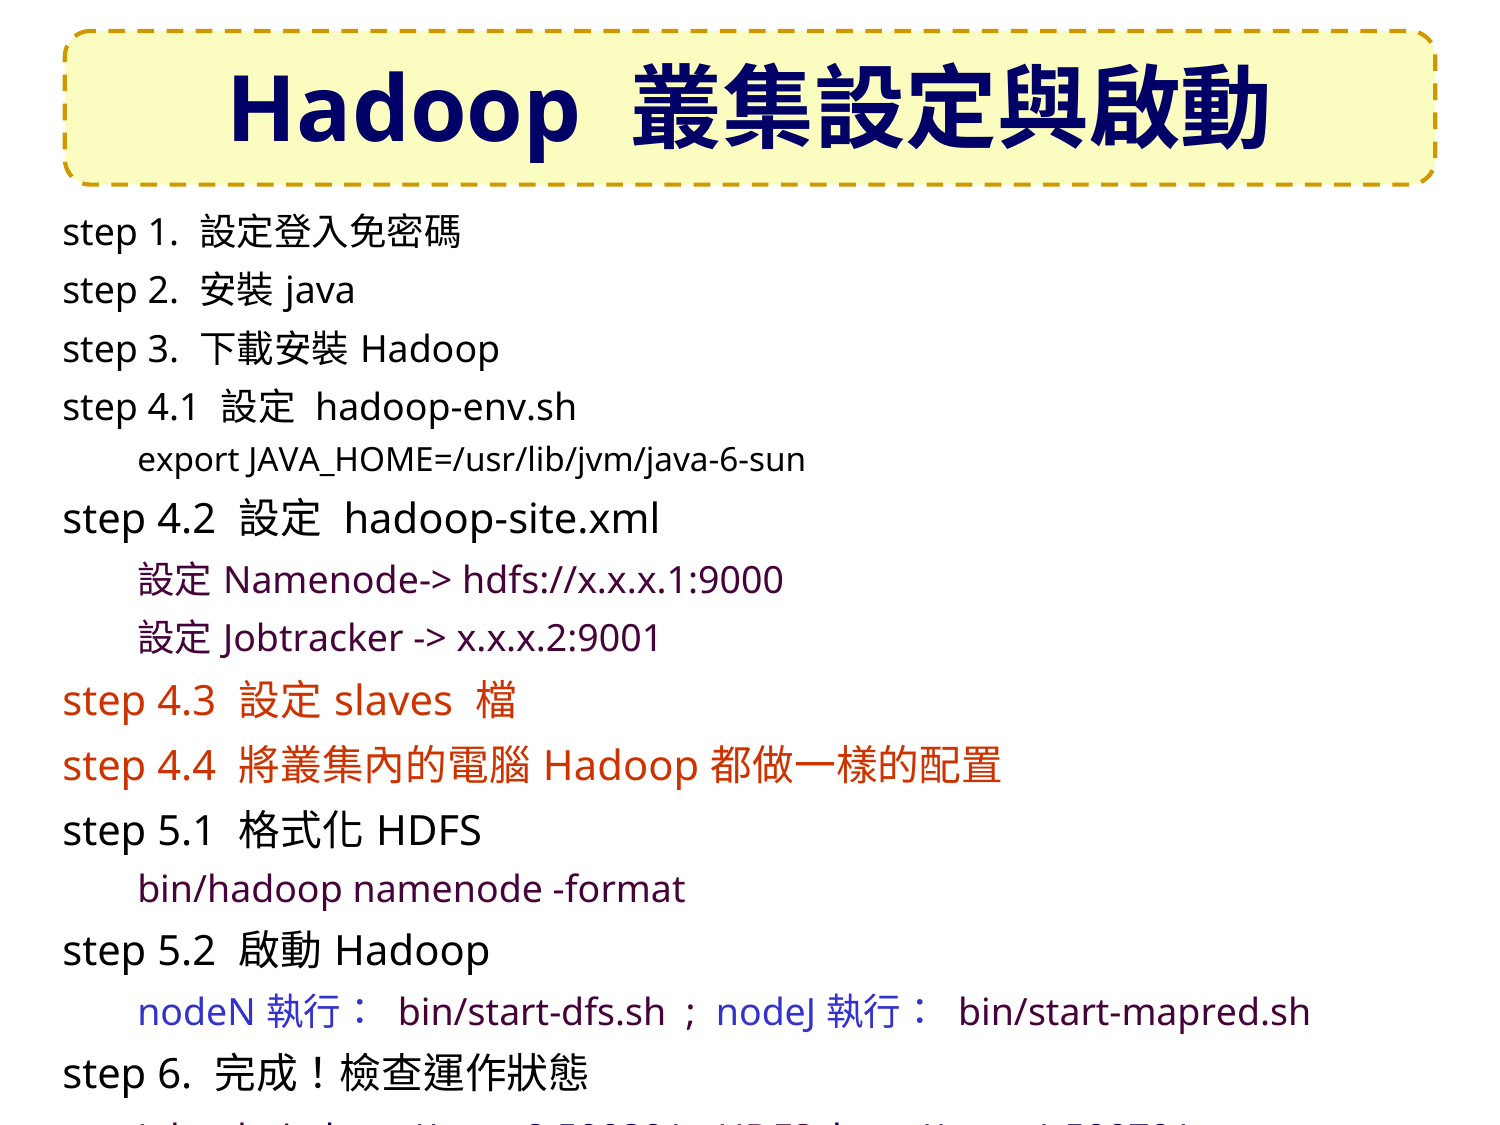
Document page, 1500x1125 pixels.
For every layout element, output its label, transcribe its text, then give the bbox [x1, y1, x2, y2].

list step 1. 設定登入免密碼 step 2. 安裝java step 3. 下載安裝Hadoop step 4.1 設定 hadoop-env.sh export JAVA_HOME=/usr/lib/jvm/java-6-sun step 4.2 設定 hadoop-site.xml 設定Namenode-> hdfs://x.x.x.1:9000 設定Jobtracker -> x.x.x.2:9001 step 4.3 設定slaves 檔 step 4.4 將叢集內的電腦Hadoop都做一樣的配置 step 5.1 格式化HDFS bin/hadoop namenode -format step 5.2 啟動Hadoop nodeN執行： bin/start-dfs.sh ; nodeJ執行： bin/start-mapred.sh step 6. 完成！檢查運作狀態 Job admin http://x.x.x.2:50030/ HDFS http://x.x.x.1:50070/ [47, 198, 1465, 989]
title Hadoop 叢集設定與啟動 [112, 30, 1388, 173]
